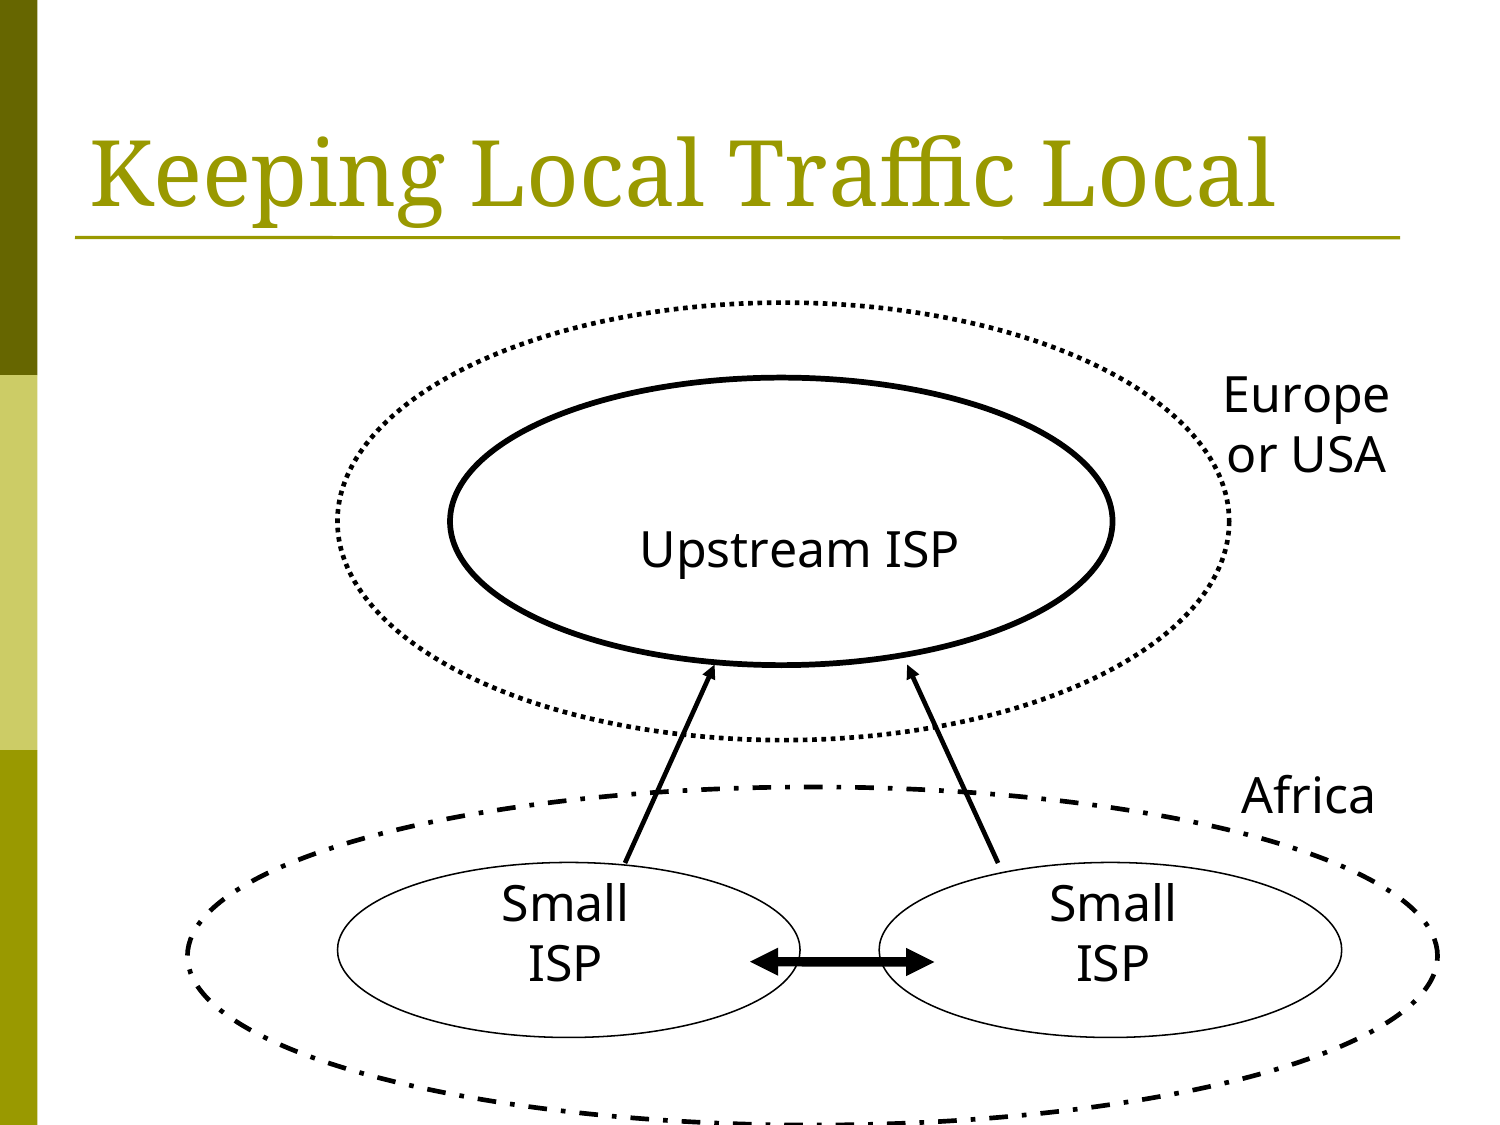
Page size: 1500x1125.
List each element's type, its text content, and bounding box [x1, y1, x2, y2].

text_box Europe or USA [1179, 354, 1435, 491]
text_box Small ISP [450, 863, 682, 999]
text_box Upstream ISP [624, 509, 998, 585]
title Keeping Local Traffic Local [75, 45, 1426, 233]
text_box Small ISP [997, 863, 1230, 999]
text_box Africa [1158, 755, 1460, 832]
